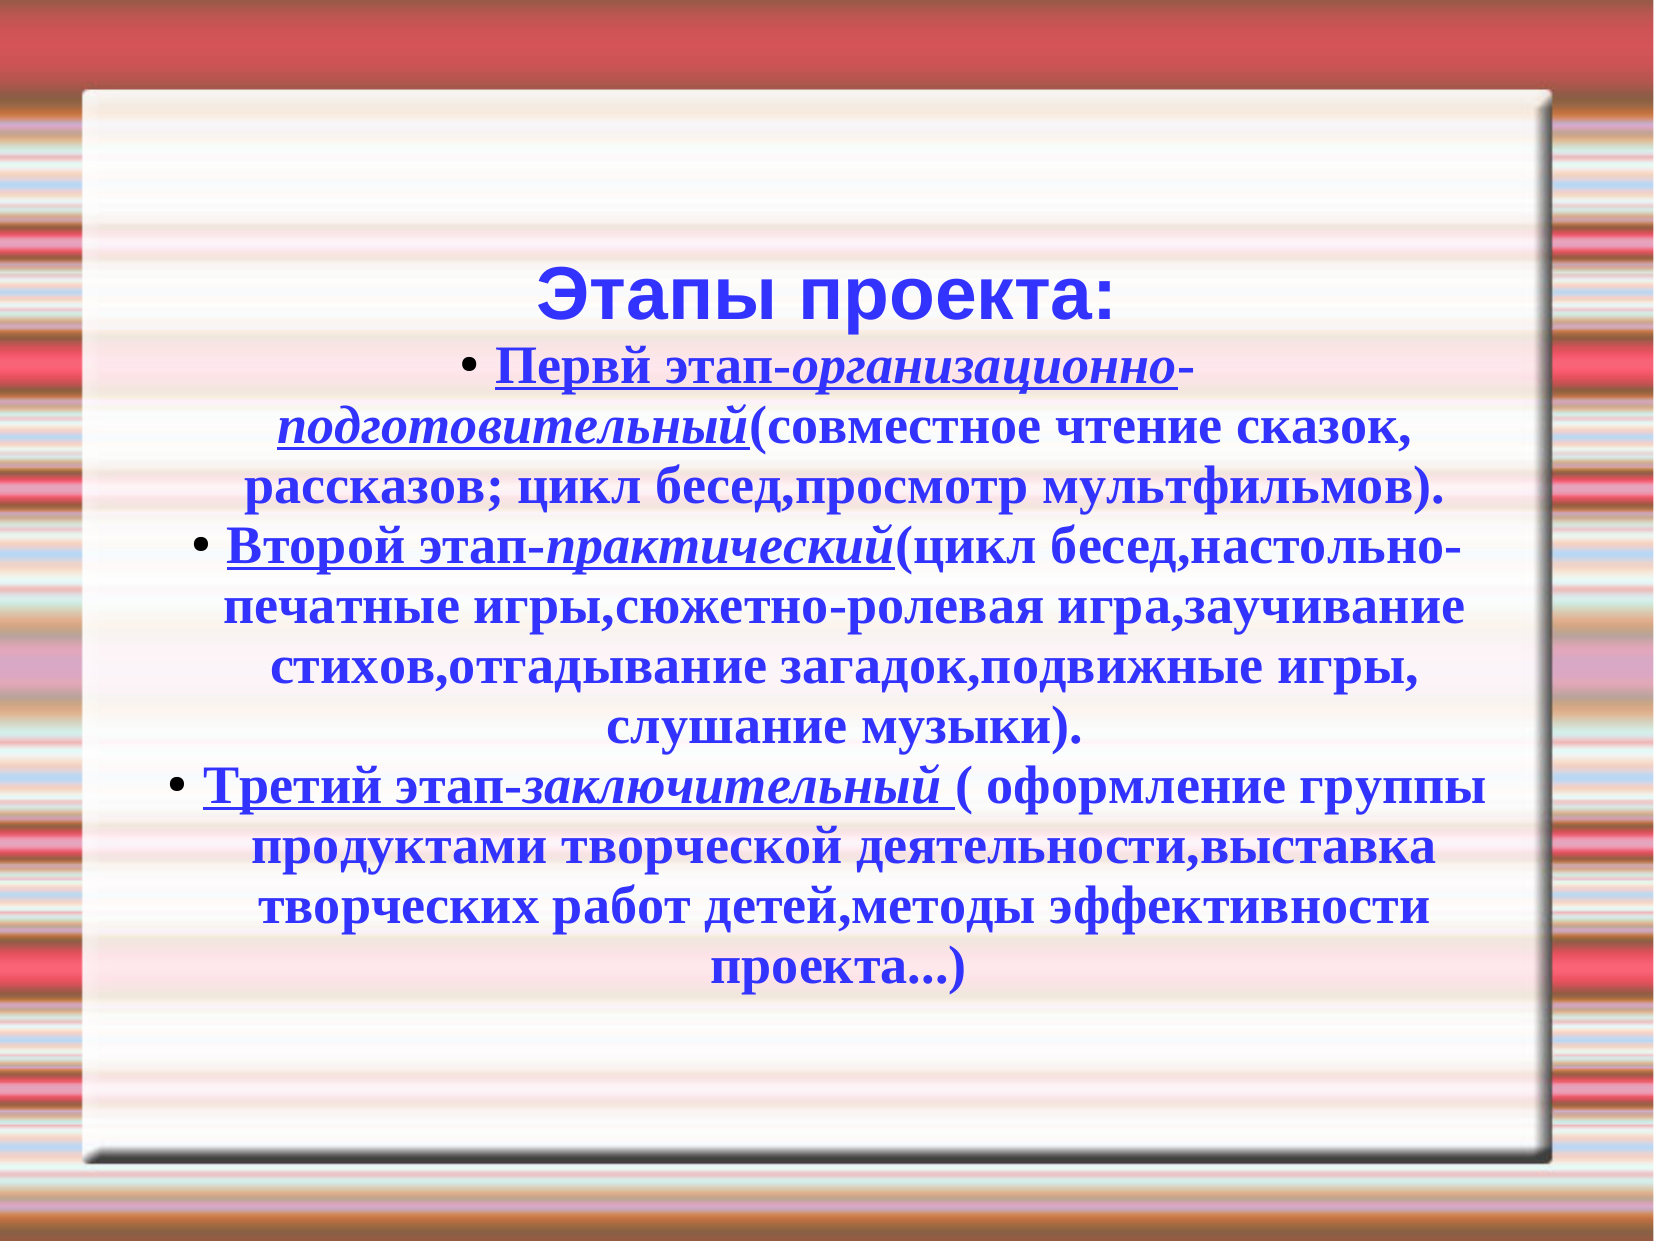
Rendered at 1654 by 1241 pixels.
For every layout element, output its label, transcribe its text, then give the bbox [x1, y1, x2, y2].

picture [0, 0, 1654, 1241]
subtitle Этапы проекта: Первй этап-организационно-подготовительный(совместное чтение сказок, рассказов; цикл бесед,просмотр мультфильмов). Второй этап-практический(цикл бесед,настольно-печатные игры,сюжетно-ролевая игра,заучивание стихов,отгадывание загадок,подвижные игры, слушание музыки). Третий этап-заключительный ( оформление группы продуктами творческой деятельности,выставка творческих работ детей,методы эффективности проекта...) [121, 114, 1534, 1132]
